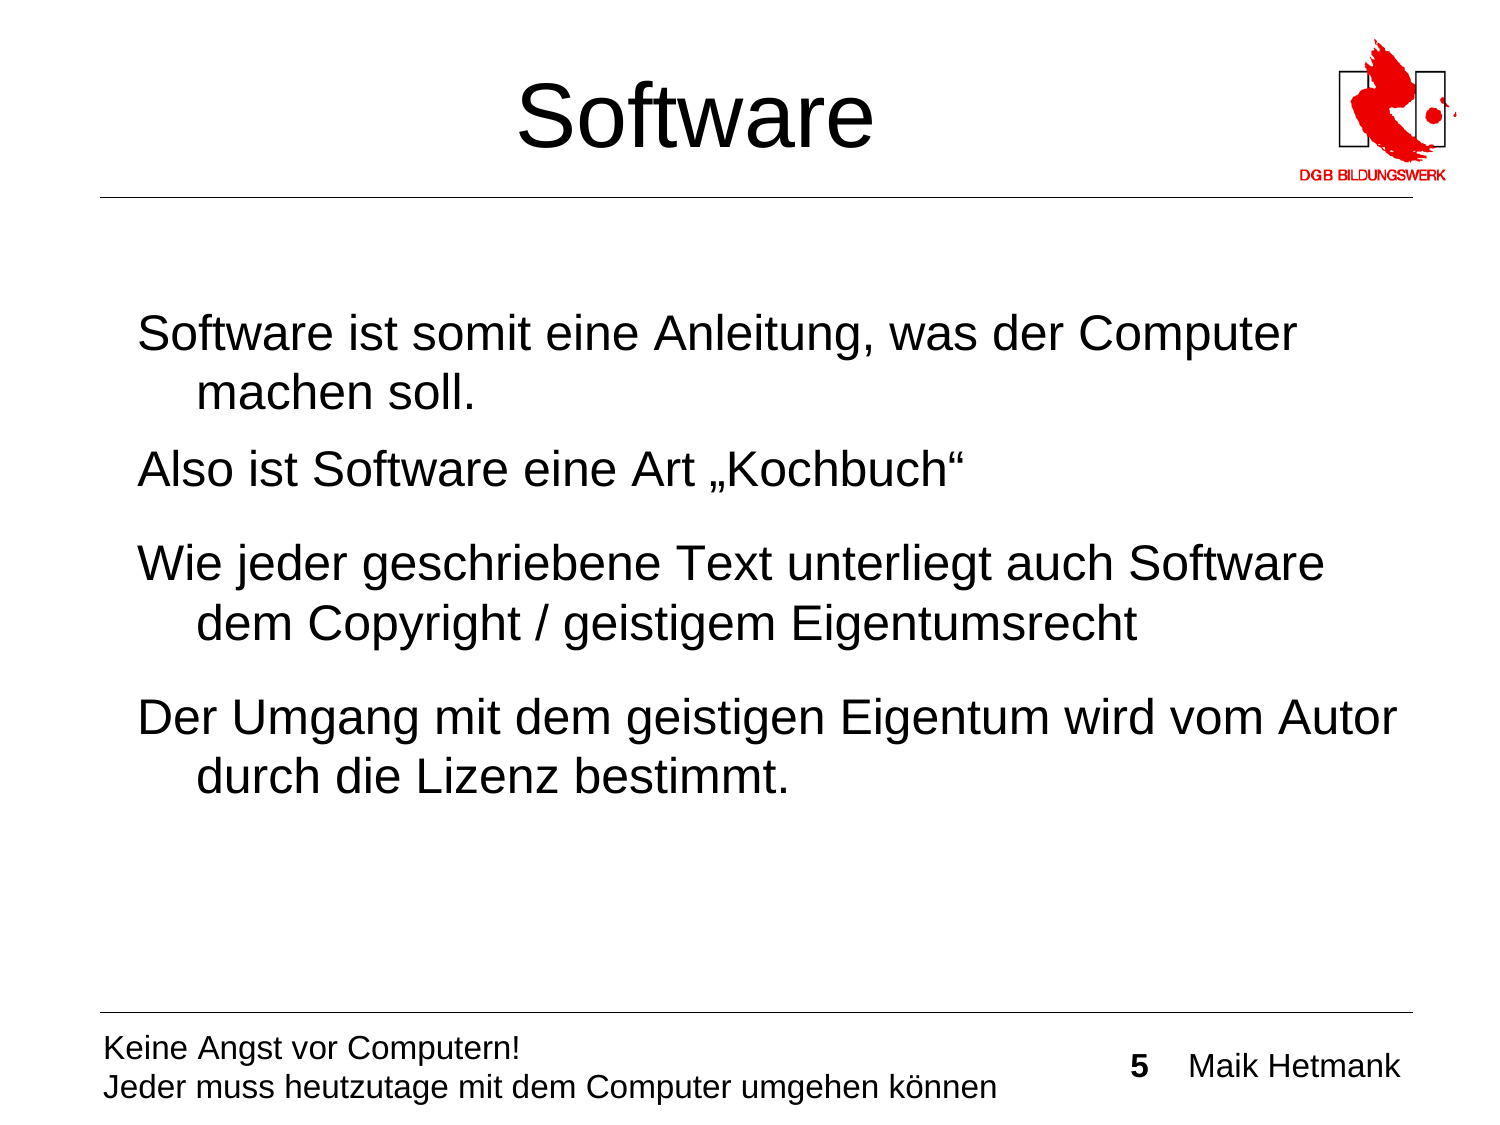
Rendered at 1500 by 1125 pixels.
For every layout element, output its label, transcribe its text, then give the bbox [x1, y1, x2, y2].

text_box Der Umgang mit dem geistigen Eigentum wird vom Autor durch die Lizenz bestimmt. [137, 684, 1407, 801]
text_box Software ist somit eine Anleitung, was der Computer machen soll. [137, 301, 1407, 417]
text_box Also ist Software eine Art „Kochbuch“ [137, 437, 1407, 509]
text_box Wie jeder geschriebene Text unterliegt auch Software dem Copyright / geistigem Eigentumsrecht [137, 531, 1407, 647]
picture [1299, 37, 1457, 181]
title Software [87, 49, 1305, 175]
